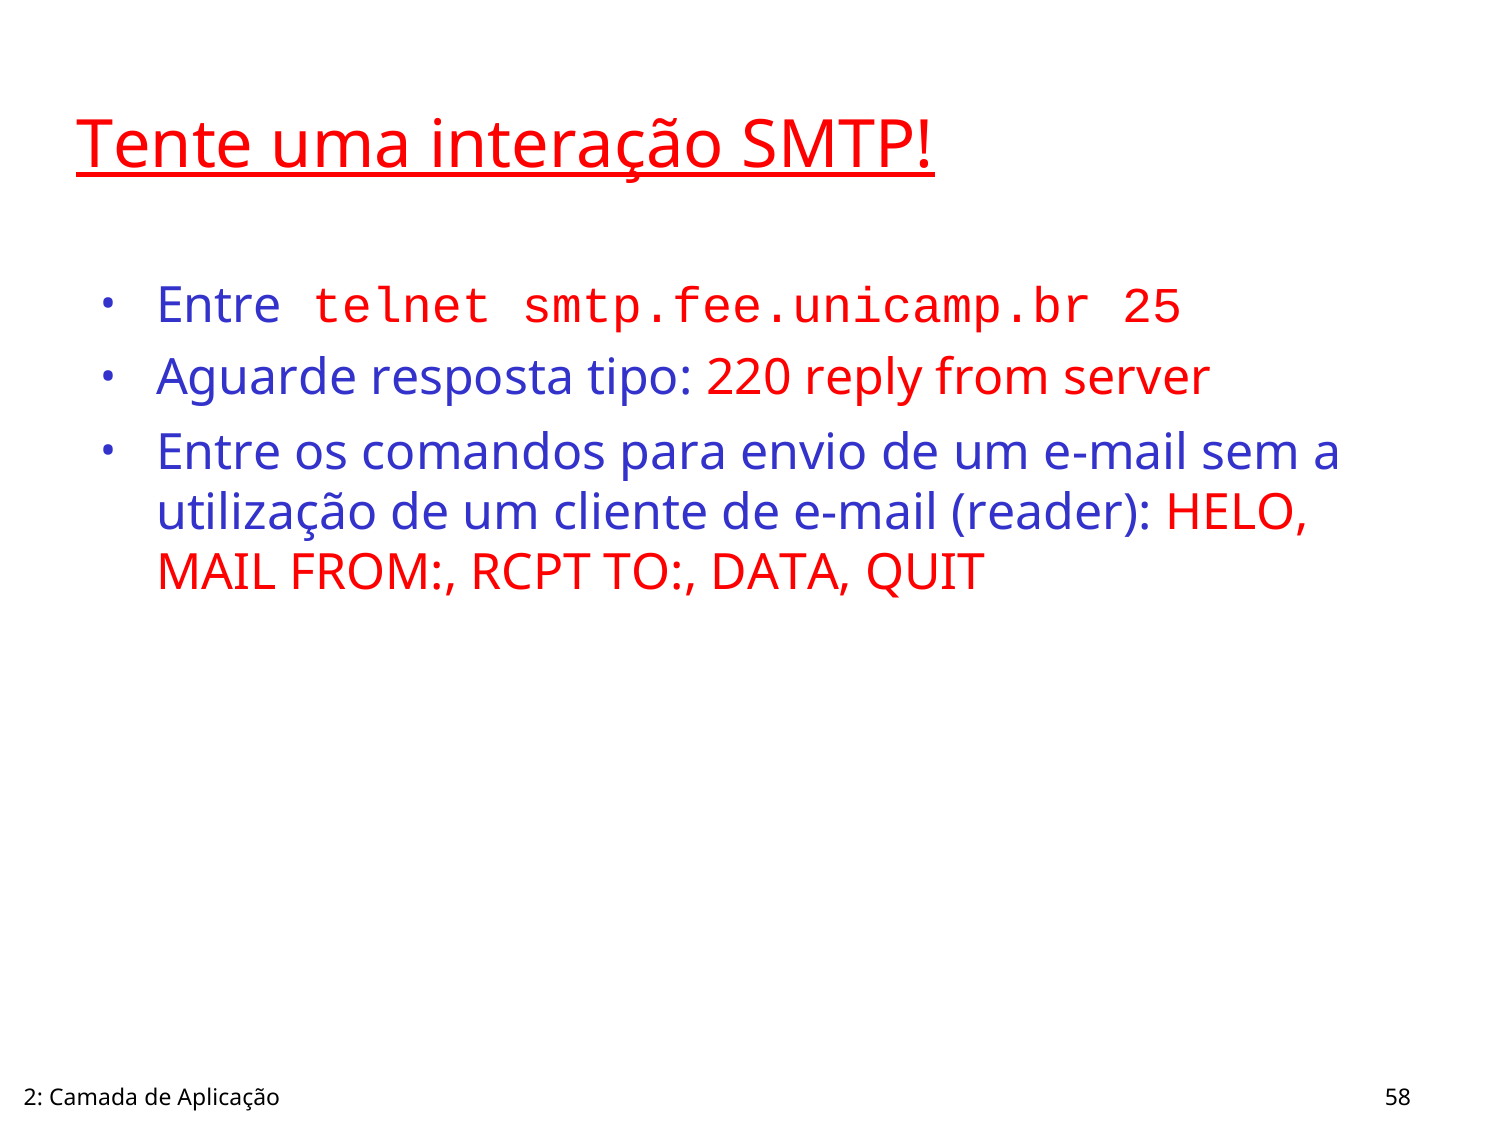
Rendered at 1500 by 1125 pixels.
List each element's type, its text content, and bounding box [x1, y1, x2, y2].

list Entre telnet smtp.fee.unicamp.br 25 Aguarde resposta tipo: 220 reply from server Entre os comandos para envio de um e-mail sem a utilização de um cliente de e-mail (reader): HELO, MAIL FROM:, RCPT TO:, DATA, QUIT [85, 264, 1361, 1028]
title Tente uma interação SMTP! [61, 67, 1337, 214]
